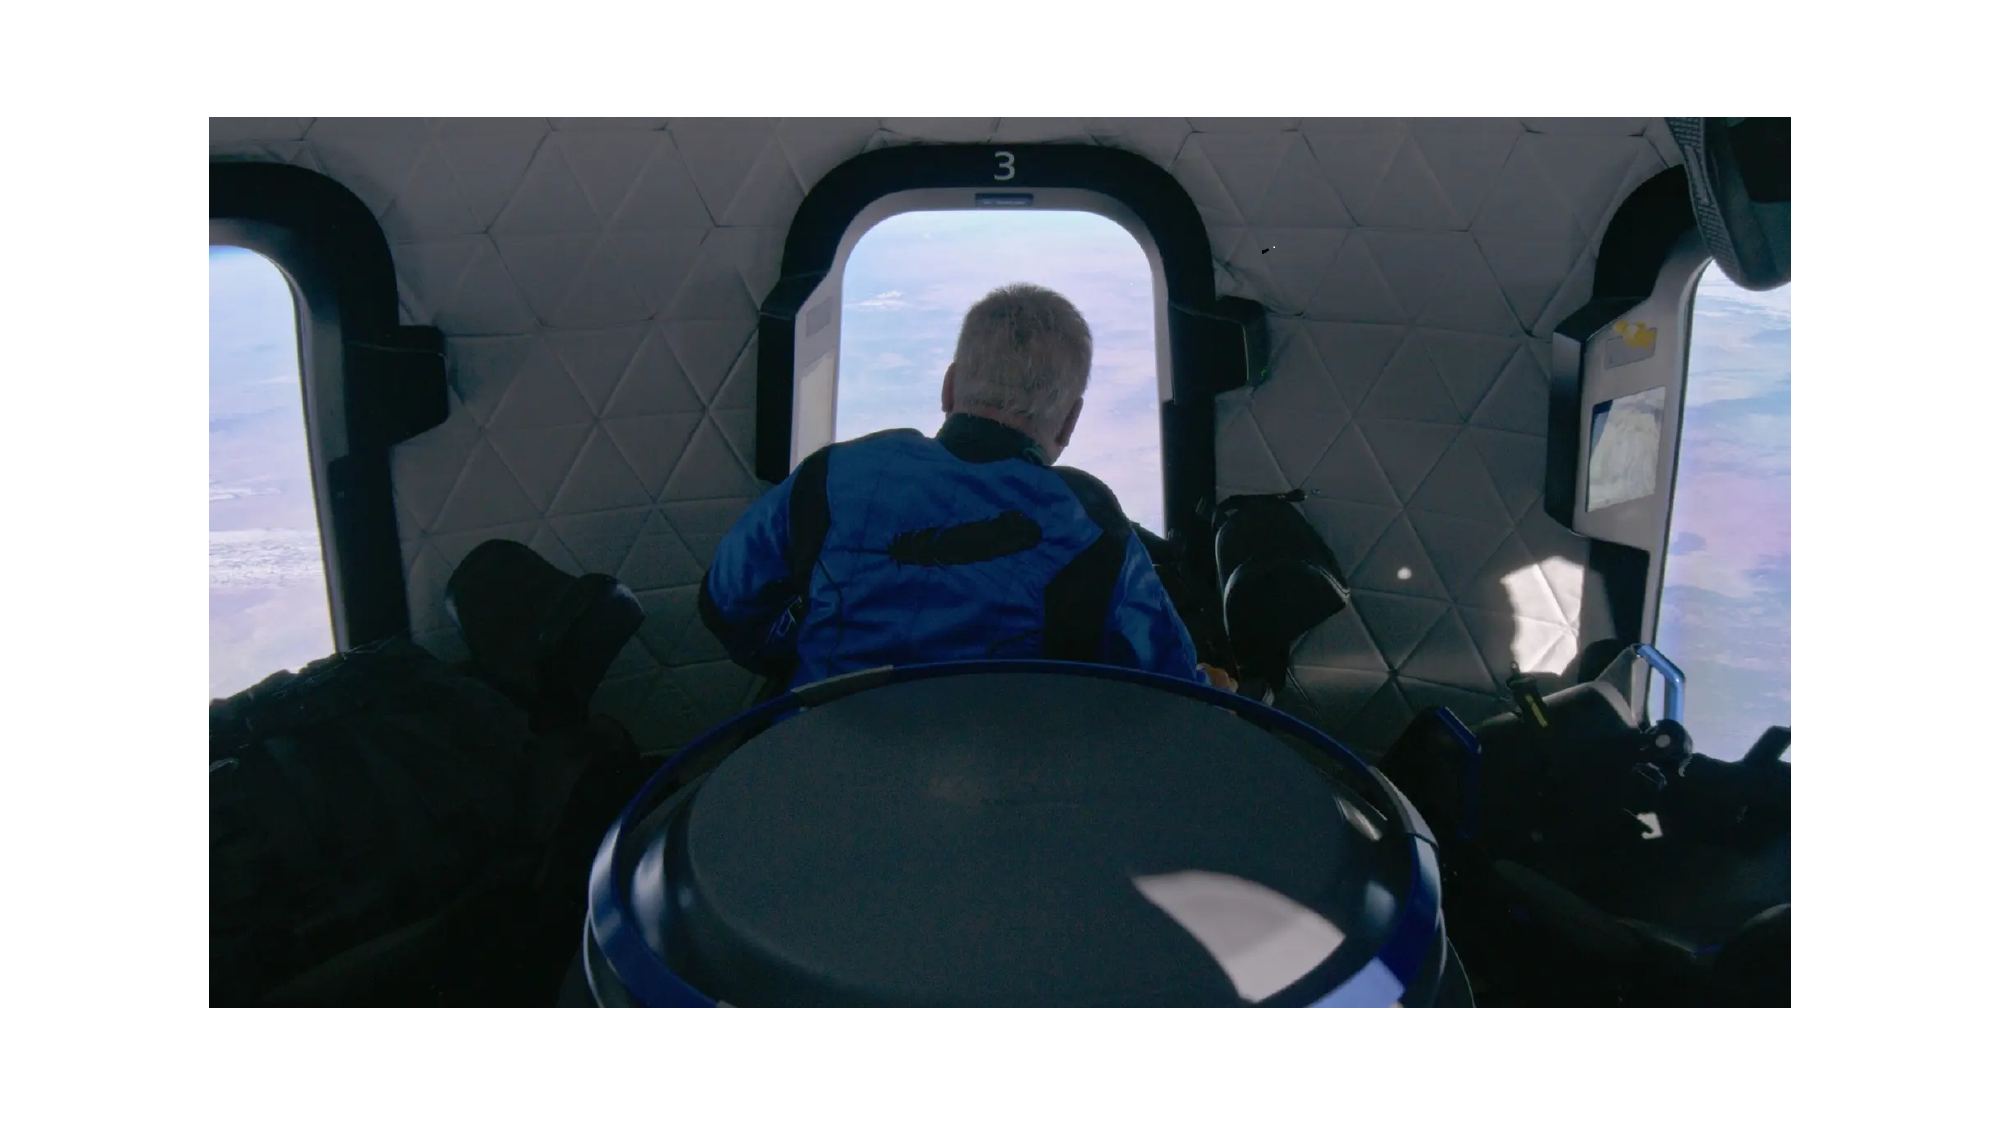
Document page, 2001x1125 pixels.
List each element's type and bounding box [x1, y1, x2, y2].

picture [209, 117, 1791, 1008]
